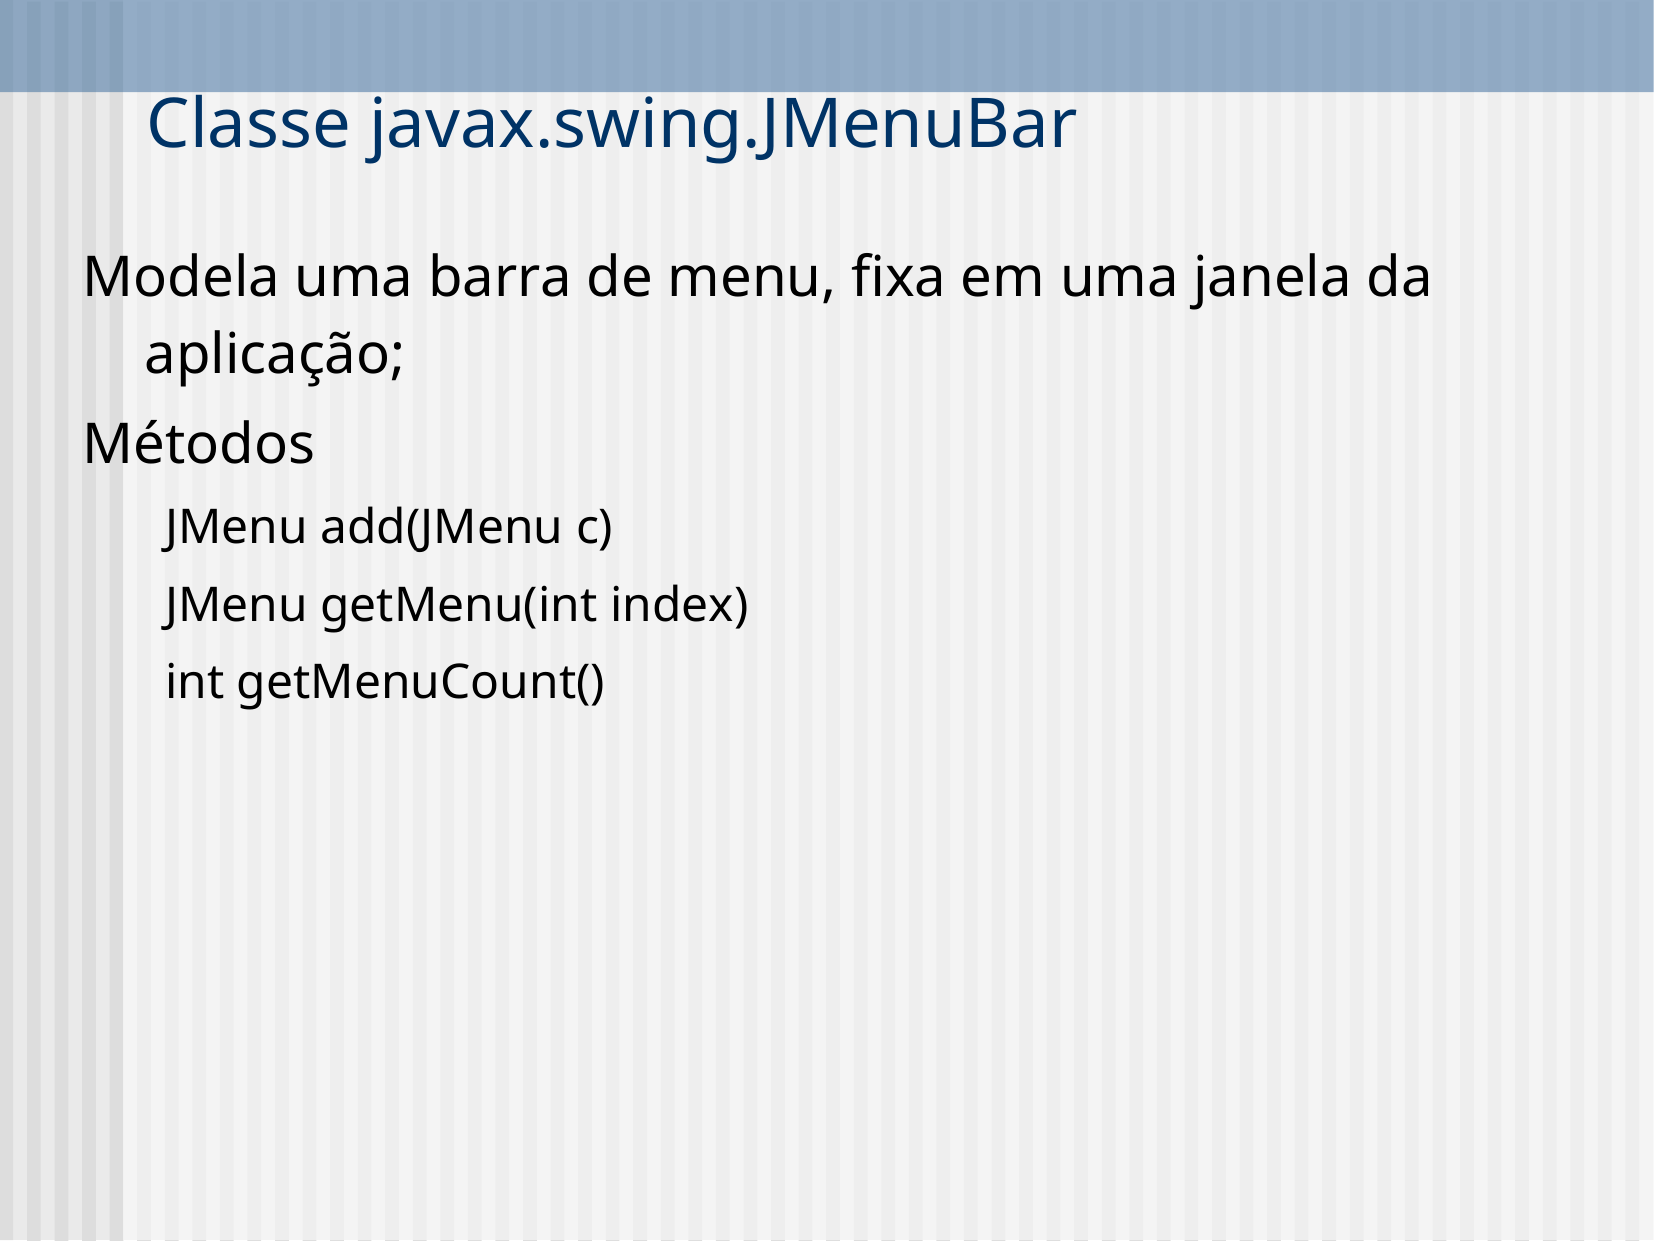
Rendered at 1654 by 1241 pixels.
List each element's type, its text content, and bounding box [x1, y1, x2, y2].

title Classe javax.swing.JMenuBar [146, 29, 1536, 212]
list Modela uma barra de menu, fixa em uma janela da aplicação; Métodos JMenu add(JMenu c) JMenu getMenu(int index) int getMenuCount() [82, 236, 1571, 1094]
